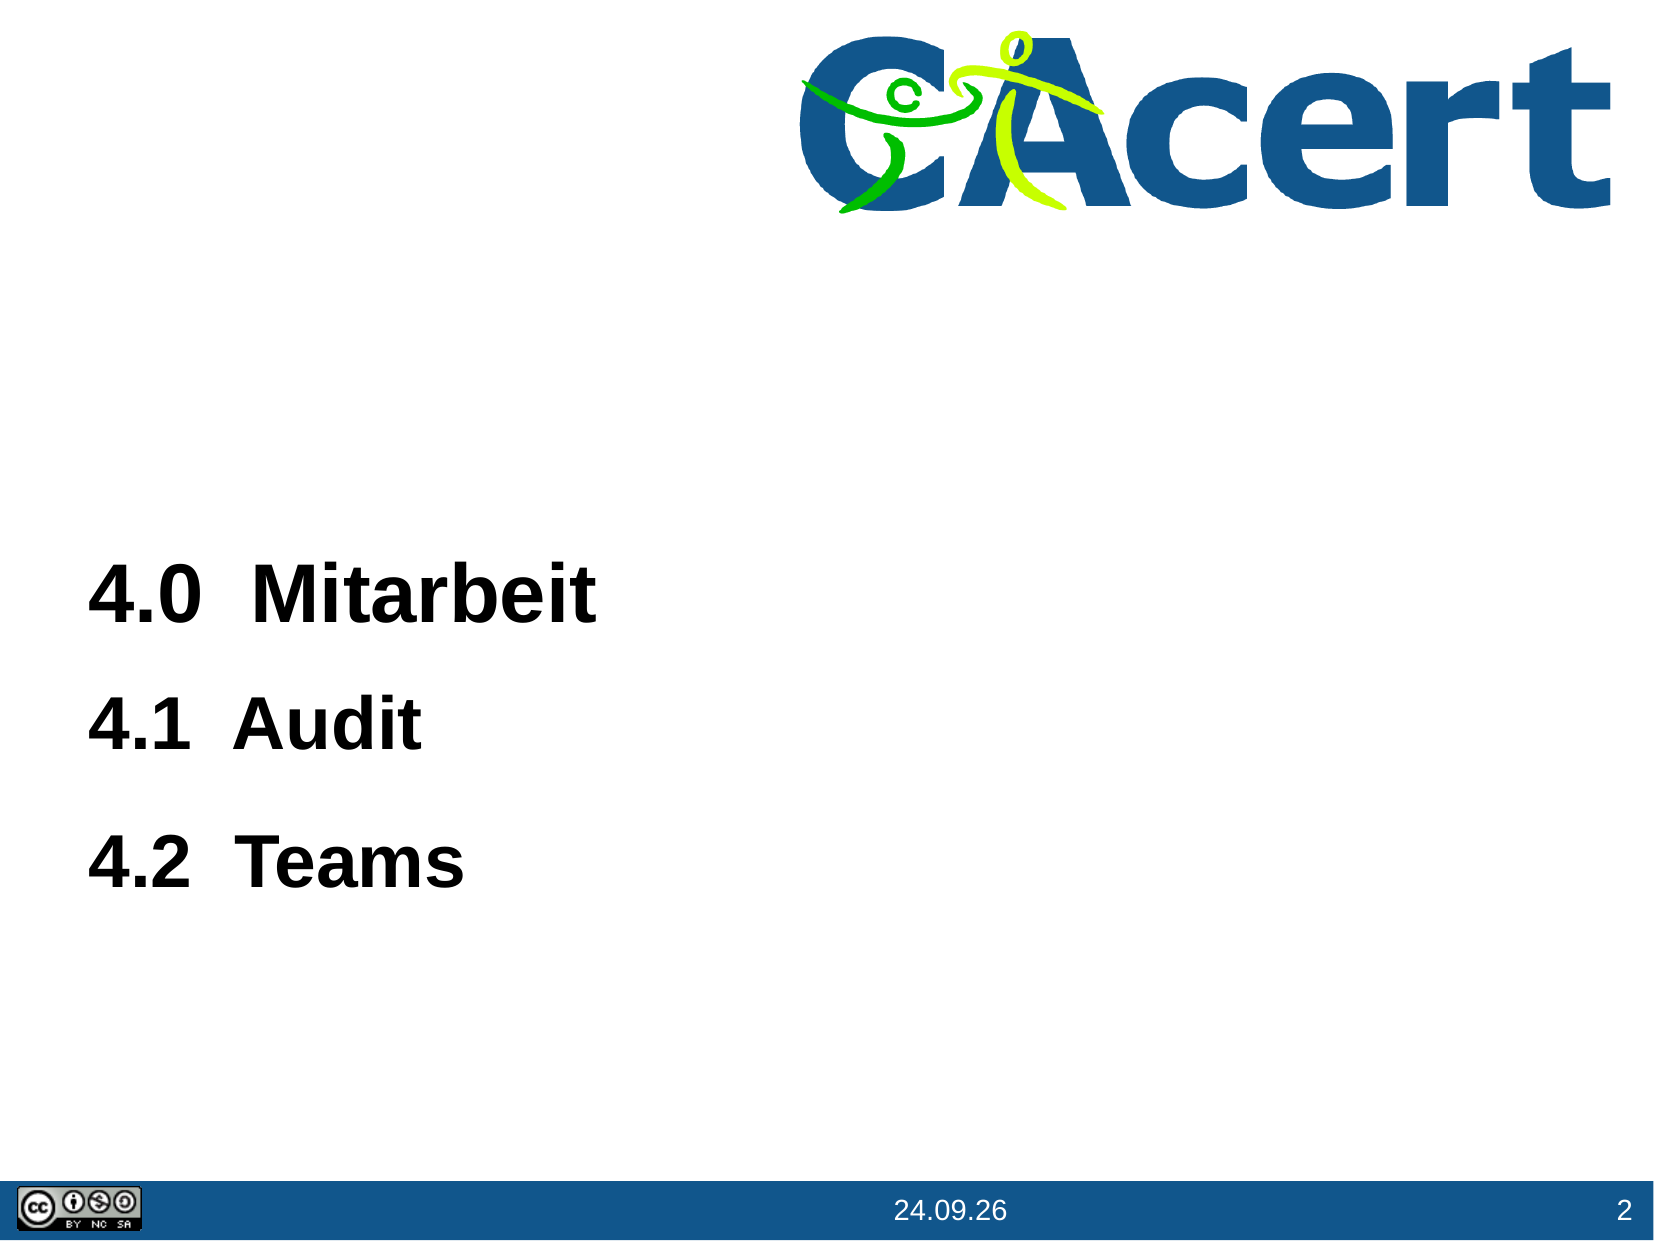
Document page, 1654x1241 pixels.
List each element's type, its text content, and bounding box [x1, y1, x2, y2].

picture [17, 1186, 142, 1231]
picture [797, 27, 1613, 215]
title 4.0 Mitarbeit 4.1 Audit 4.2 Teams [88, 265, 1577, 1140]
